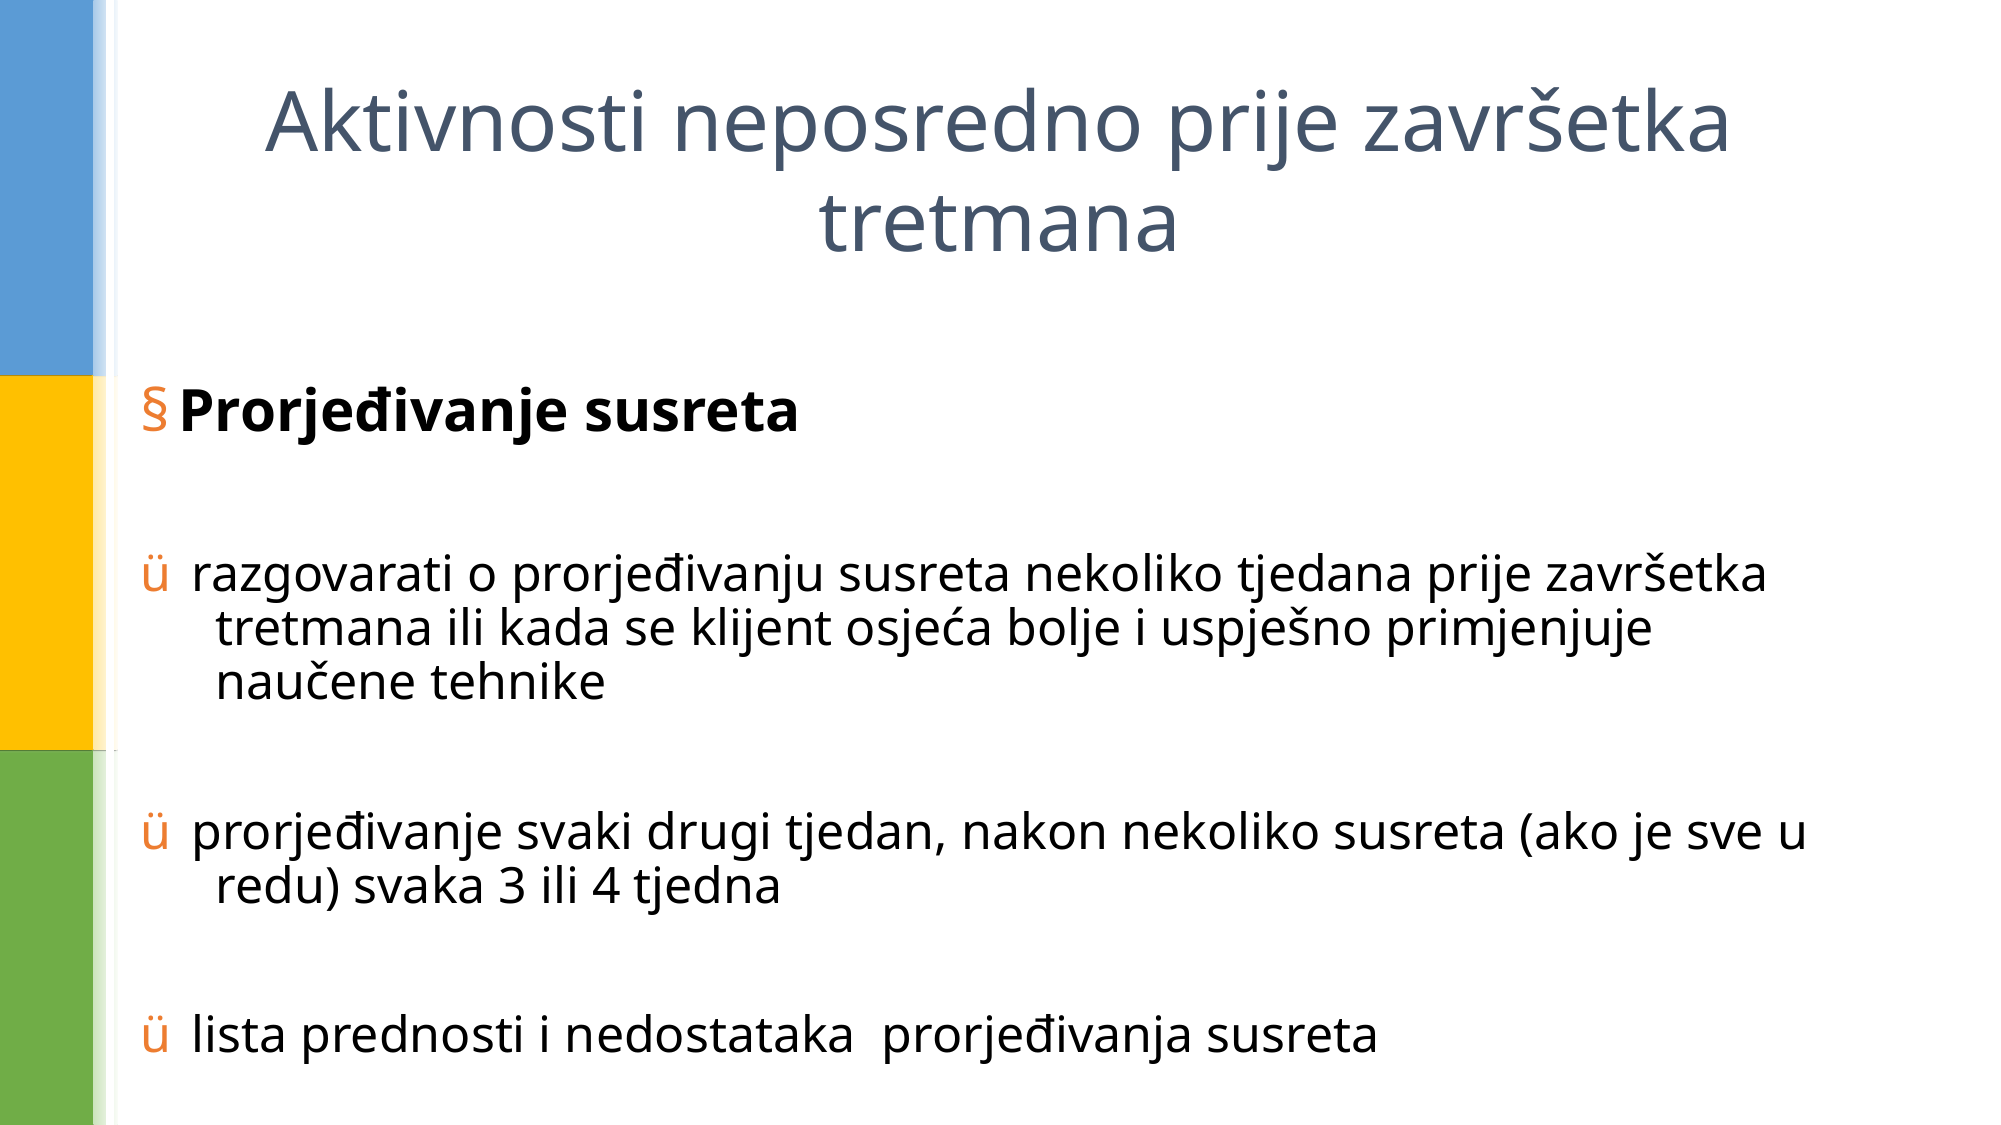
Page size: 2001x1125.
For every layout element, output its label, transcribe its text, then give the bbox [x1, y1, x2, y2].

title Aktivnosti neposredno prije završetka tretmana [137, 59, 1863, 278]
list Prorjeđivanje susreta razgovarati o prorjeđivanju susreta nekoliko tjedana prije završetka tretmana ili kada se klijent osjeća bolje i uspješno primjenjuje naučene tehnike prorjeđivanje svaki drugi tjedan, nakon nekoliko susreta (ako je sve u redu) svaka 3 ili 4 tjedna lista prednosti i nedostataka prorjeđivanja susreta [125, 373, 1851, 1088]
